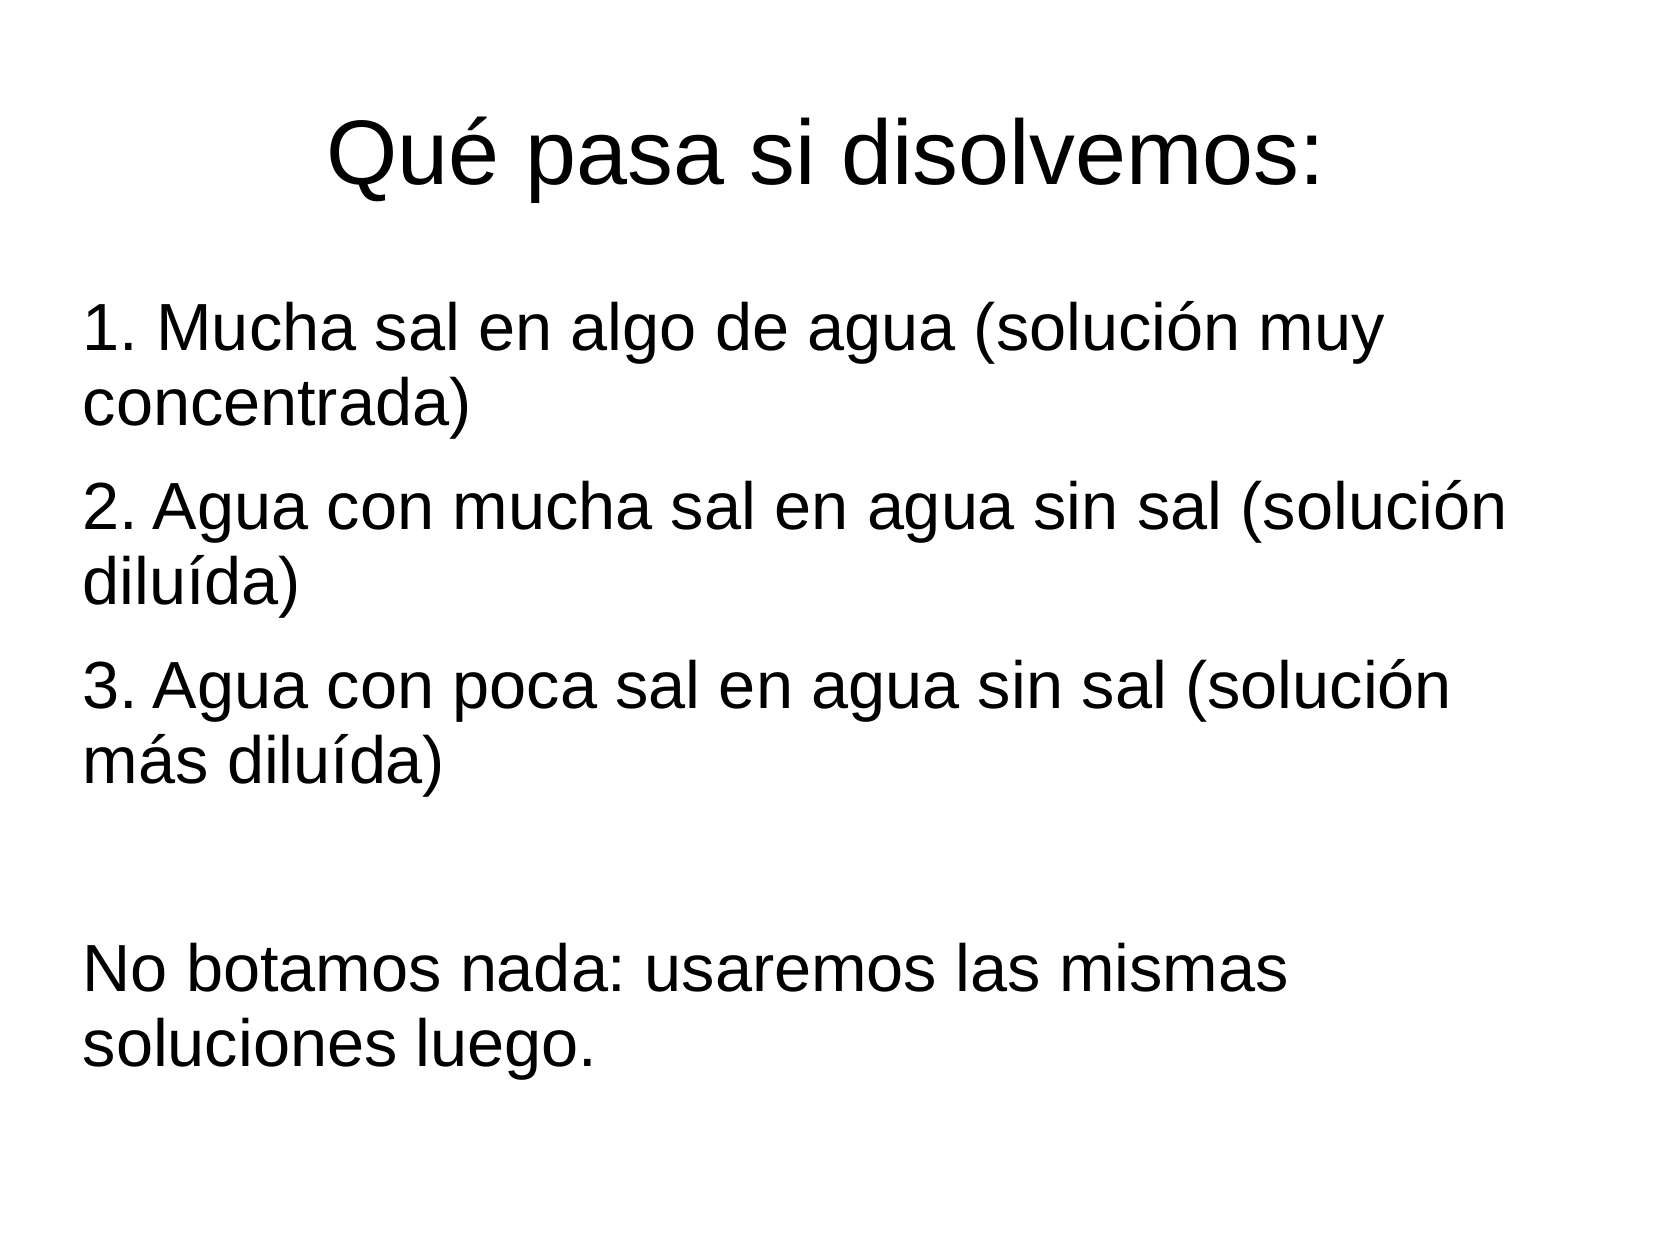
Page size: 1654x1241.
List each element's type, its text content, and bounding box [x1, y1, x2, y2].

list 1. Mucha sal en algo de agua (solución muy concentrada) 2. Agua con mucha sal en agua sin sal (solución diluída) 3. Agua con poca sal en agua sin sal (solución más diluída) No botamos nada: usaremos las mismas soluciones luego. [82, 290, 1571, 1109]
title Qué pasa si disolvemos: [82, 49, 1571, 257]
